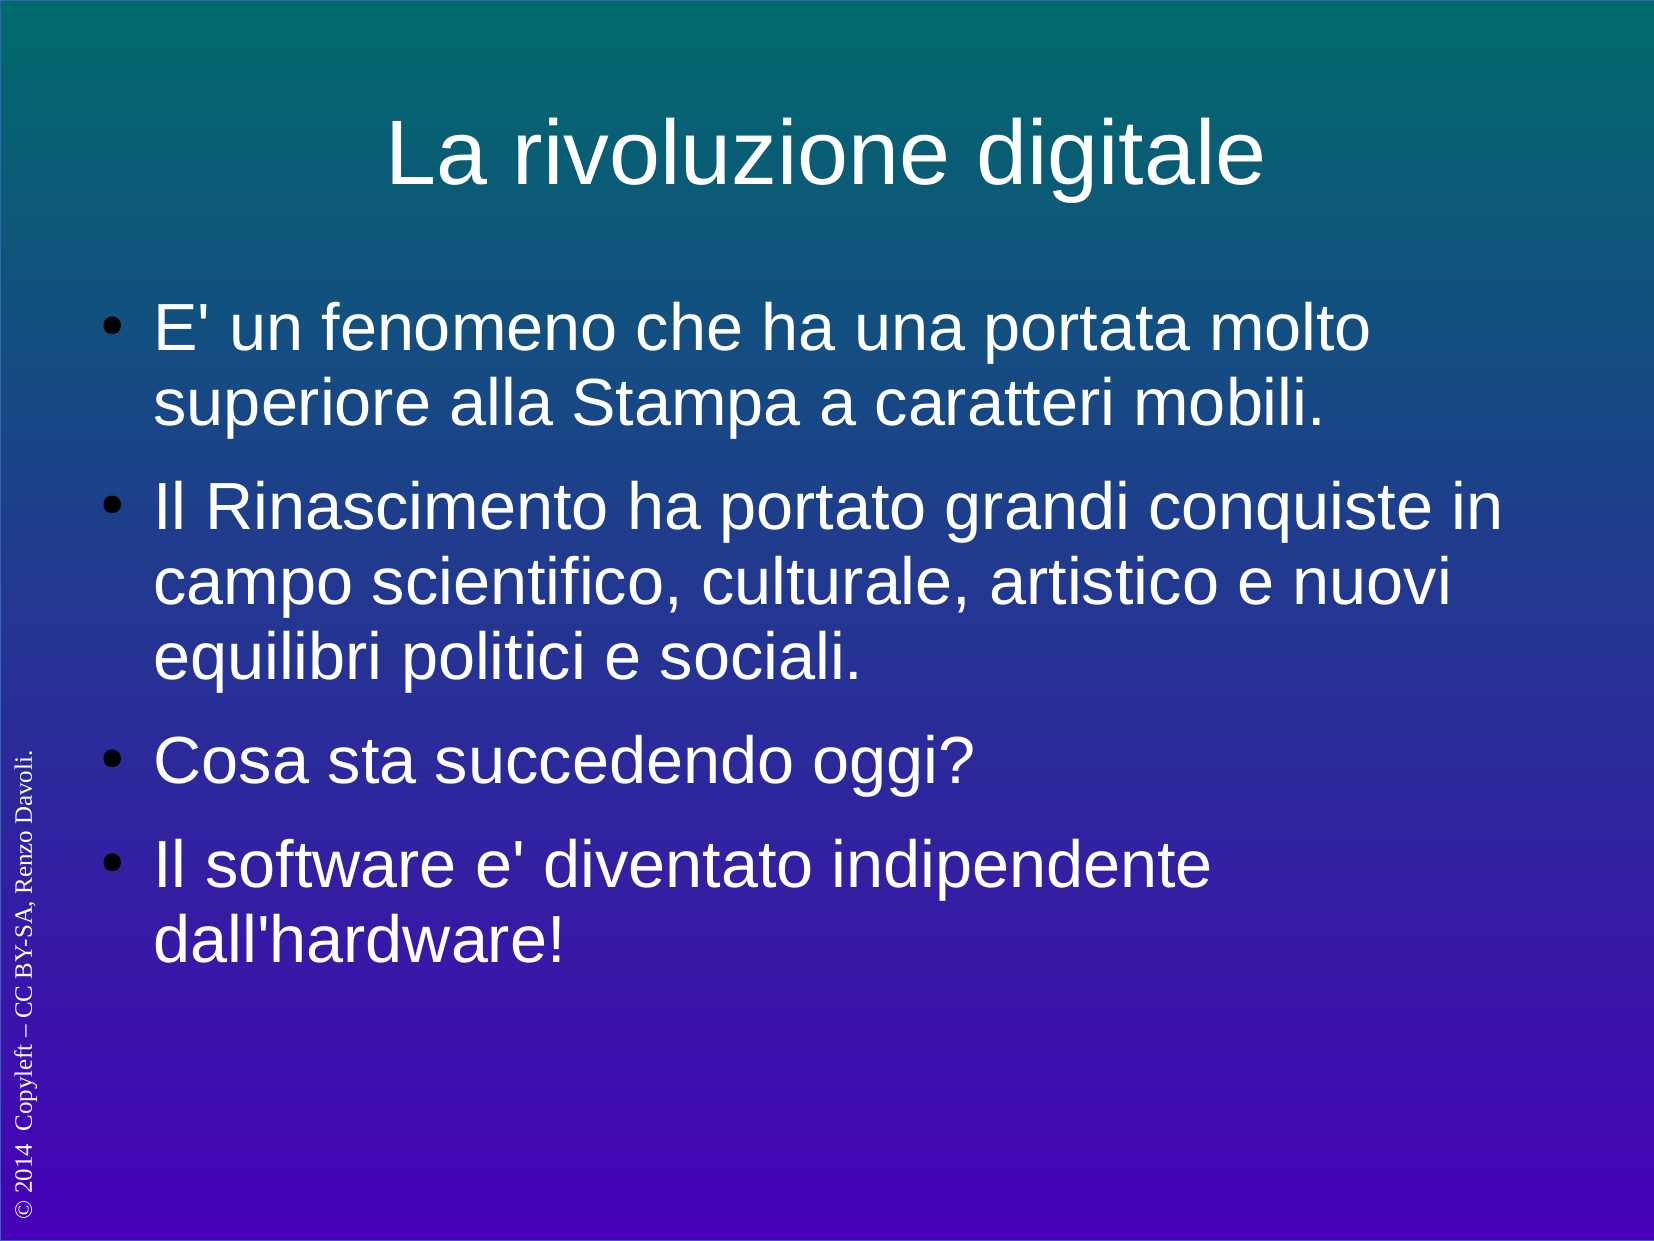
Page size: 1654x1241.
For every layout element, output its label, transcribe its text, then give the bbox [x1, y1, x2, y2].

title La rivoluzione digitale [82, 49, 1571, 257]
list E' un fenomeno che ha una portata molto superiore alla Stampa a caratteri mobili. Il Rinascimento ha portato grandi conquiste in campo scientifico, culturale, artistico e nuovi equilibri politici e sociali. Cosa sta succedendo oggi? Il software e' diventato indipendente dall'hardware! [82, 290, 1538, 1010]
